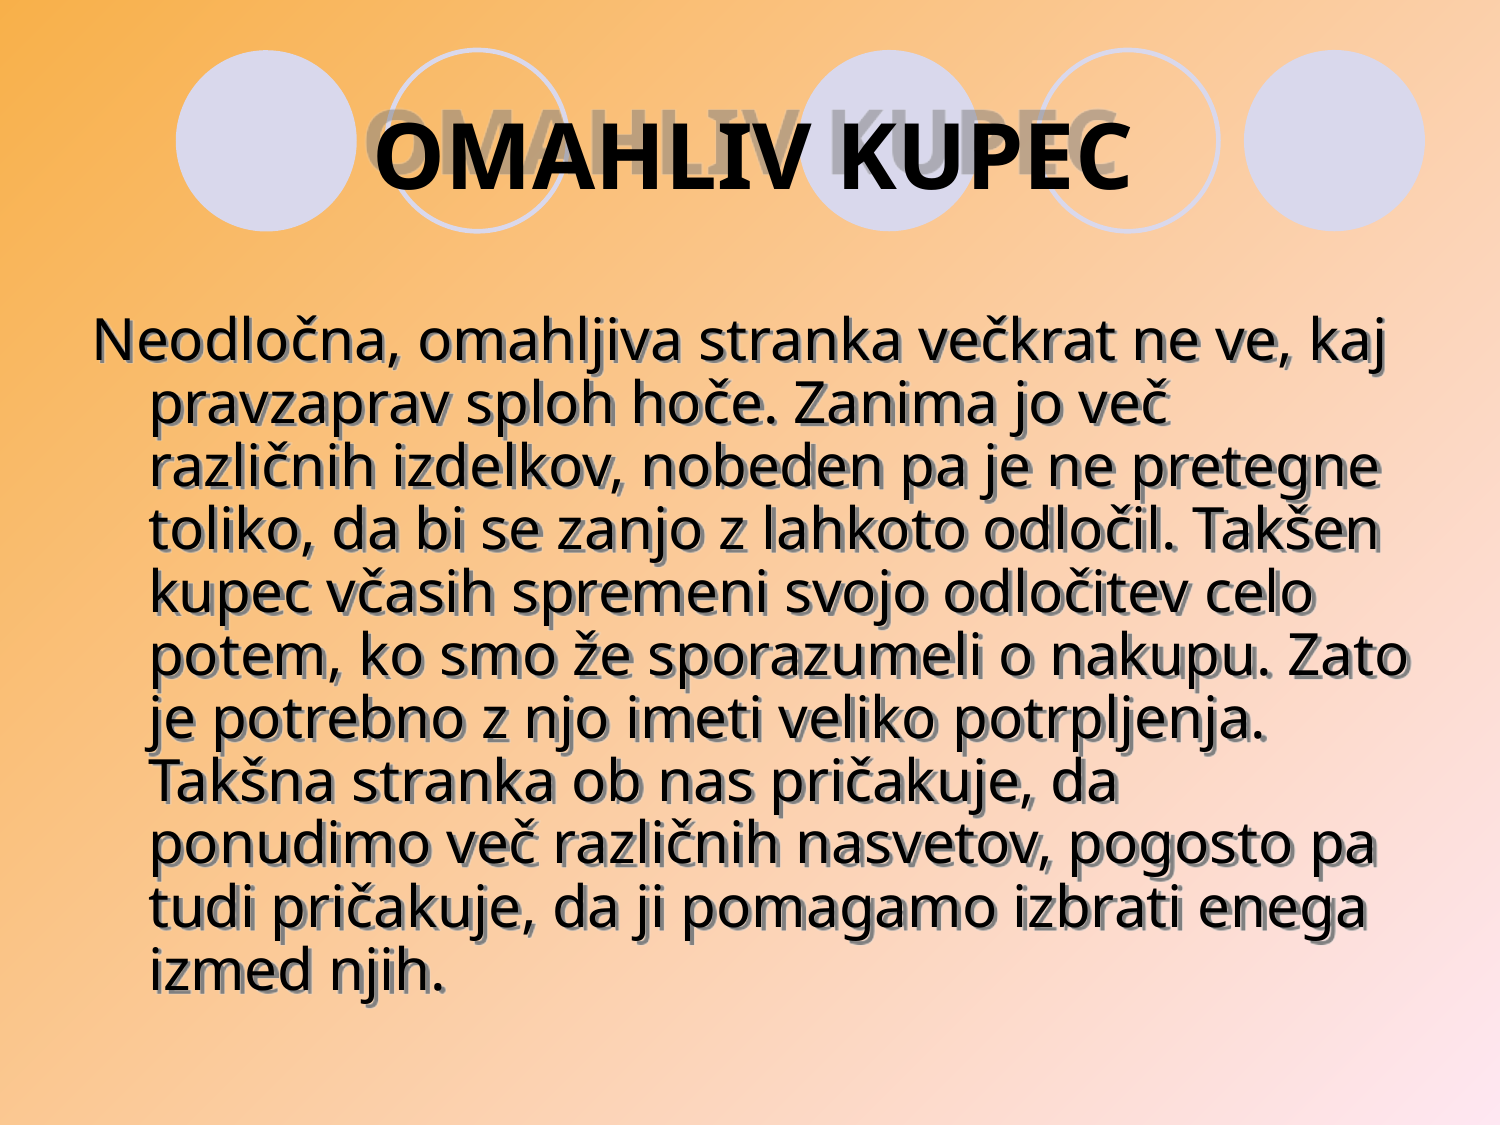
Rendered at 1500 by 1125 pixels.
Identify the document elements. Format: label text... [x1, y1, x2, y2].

text_box OMAHLIV KUPEC [357, 90, 1150, 215]
list Neodločna, omahljiva stranka večkrat ne ve, kaj pravzaprav sploh hoče. Zanima jo več različnih izdelkov, nobeden pa je ne pretegne toliko, da bi se zanjo z lahkoto odločil. Takšen kupec včasih spremeni svojo odločitev celo potem, ko smo že sporazumeli o nakupu. Zato je potrebno z njo imeti veliko potrpljenja. Takšna stranka ob nas pričakuje, da ponudimo več različnih nasvetov, pogosto pa tudi pričakuje, da ji pomagamo izbrati enega izmed njih. [76, 302, 1427, 1065]
